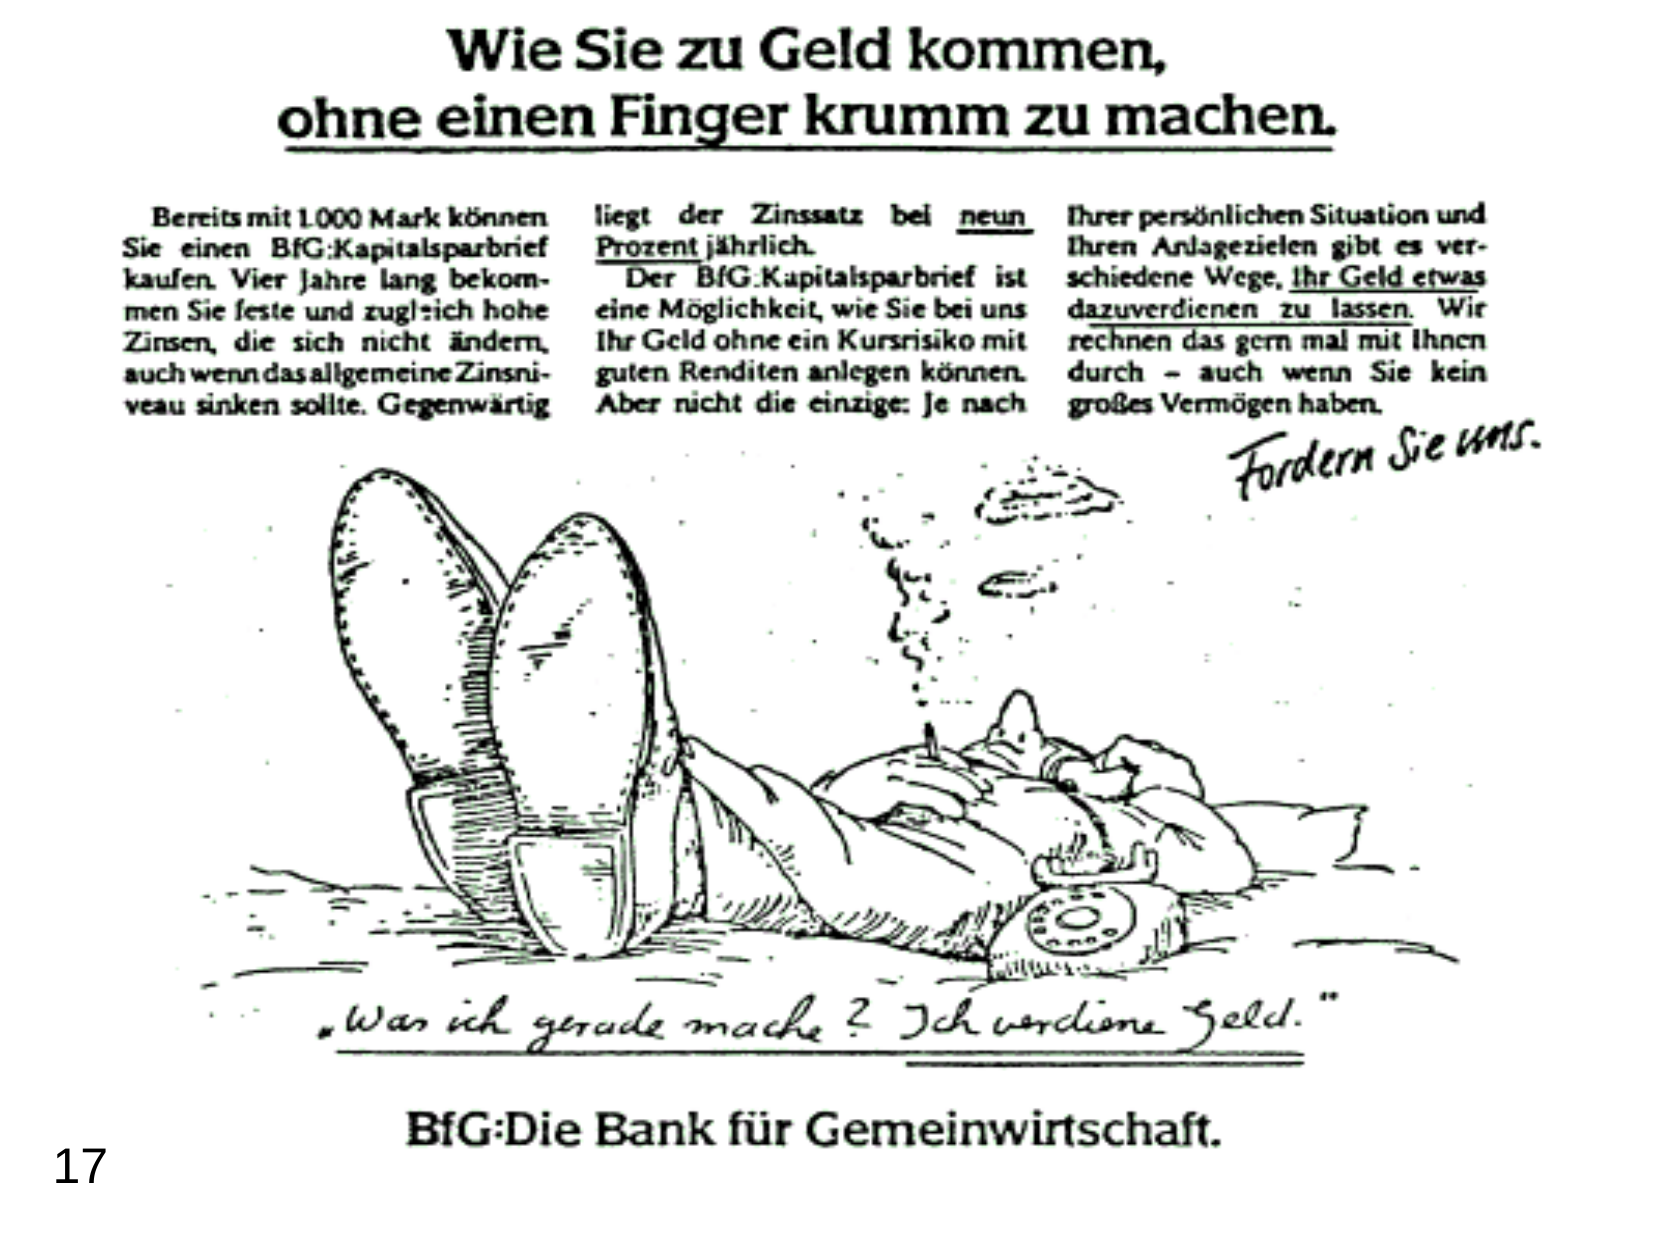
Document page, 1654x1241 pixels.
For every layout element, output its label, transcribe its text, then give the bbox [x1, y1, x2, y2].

picture [71, 8, 1582, 1193]
text_box <Nummer> [37, 1130, 318, 1207]
